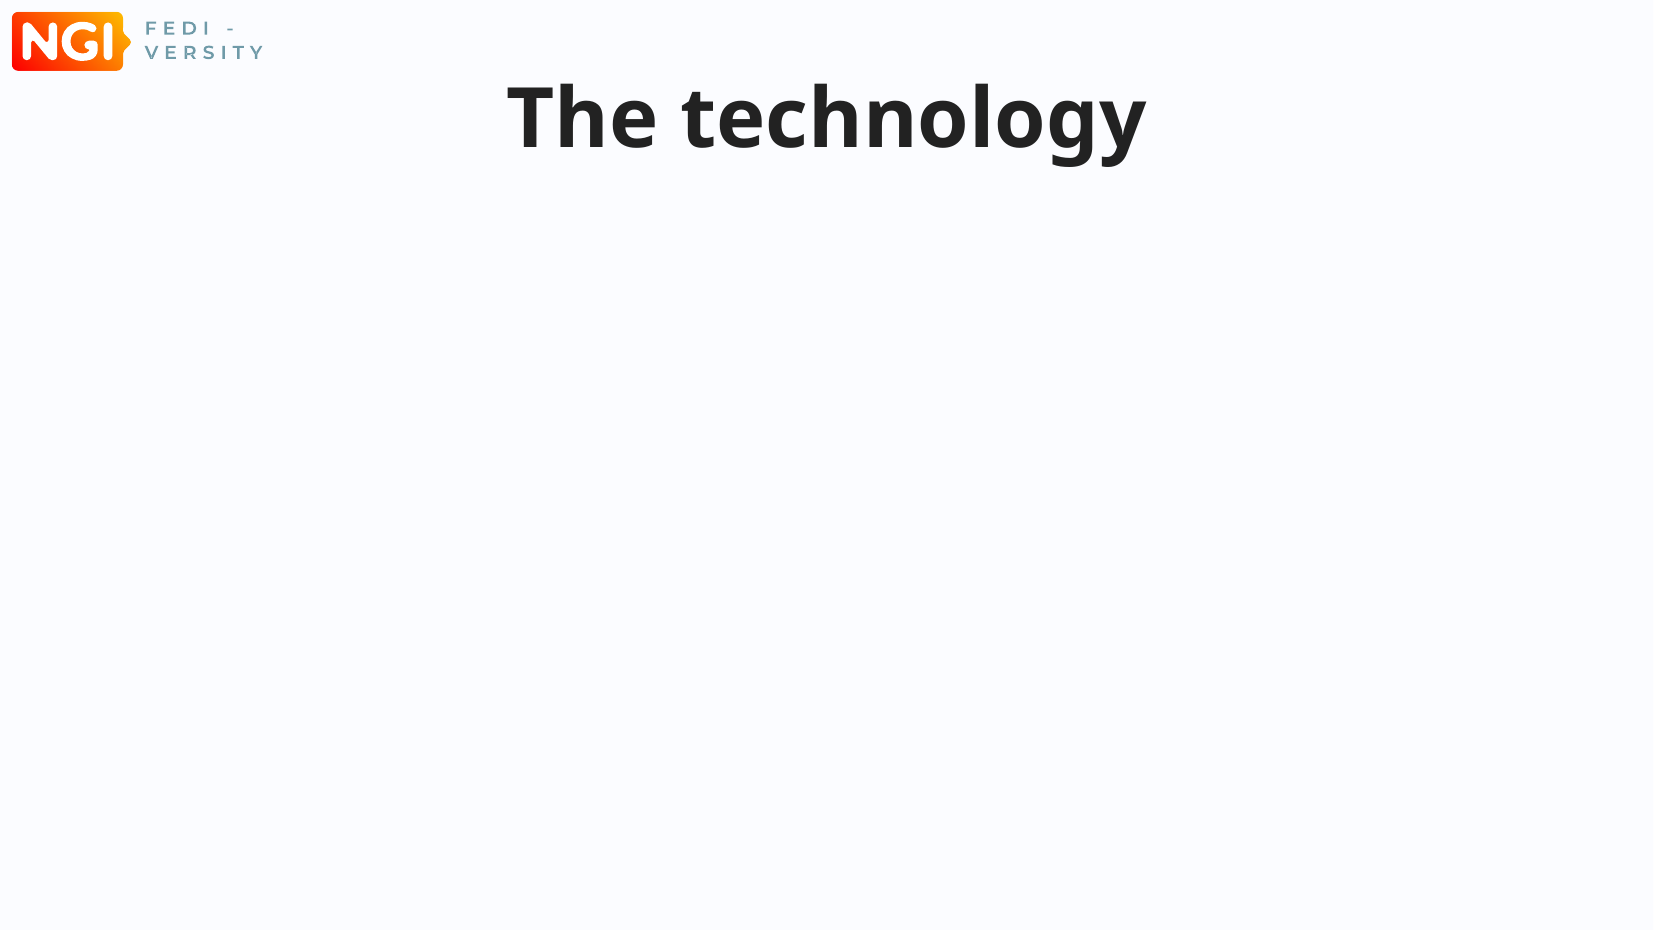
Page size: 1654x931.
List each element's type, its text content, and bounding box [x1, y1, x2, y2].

title The technology [82, 37, 1571, 193]
